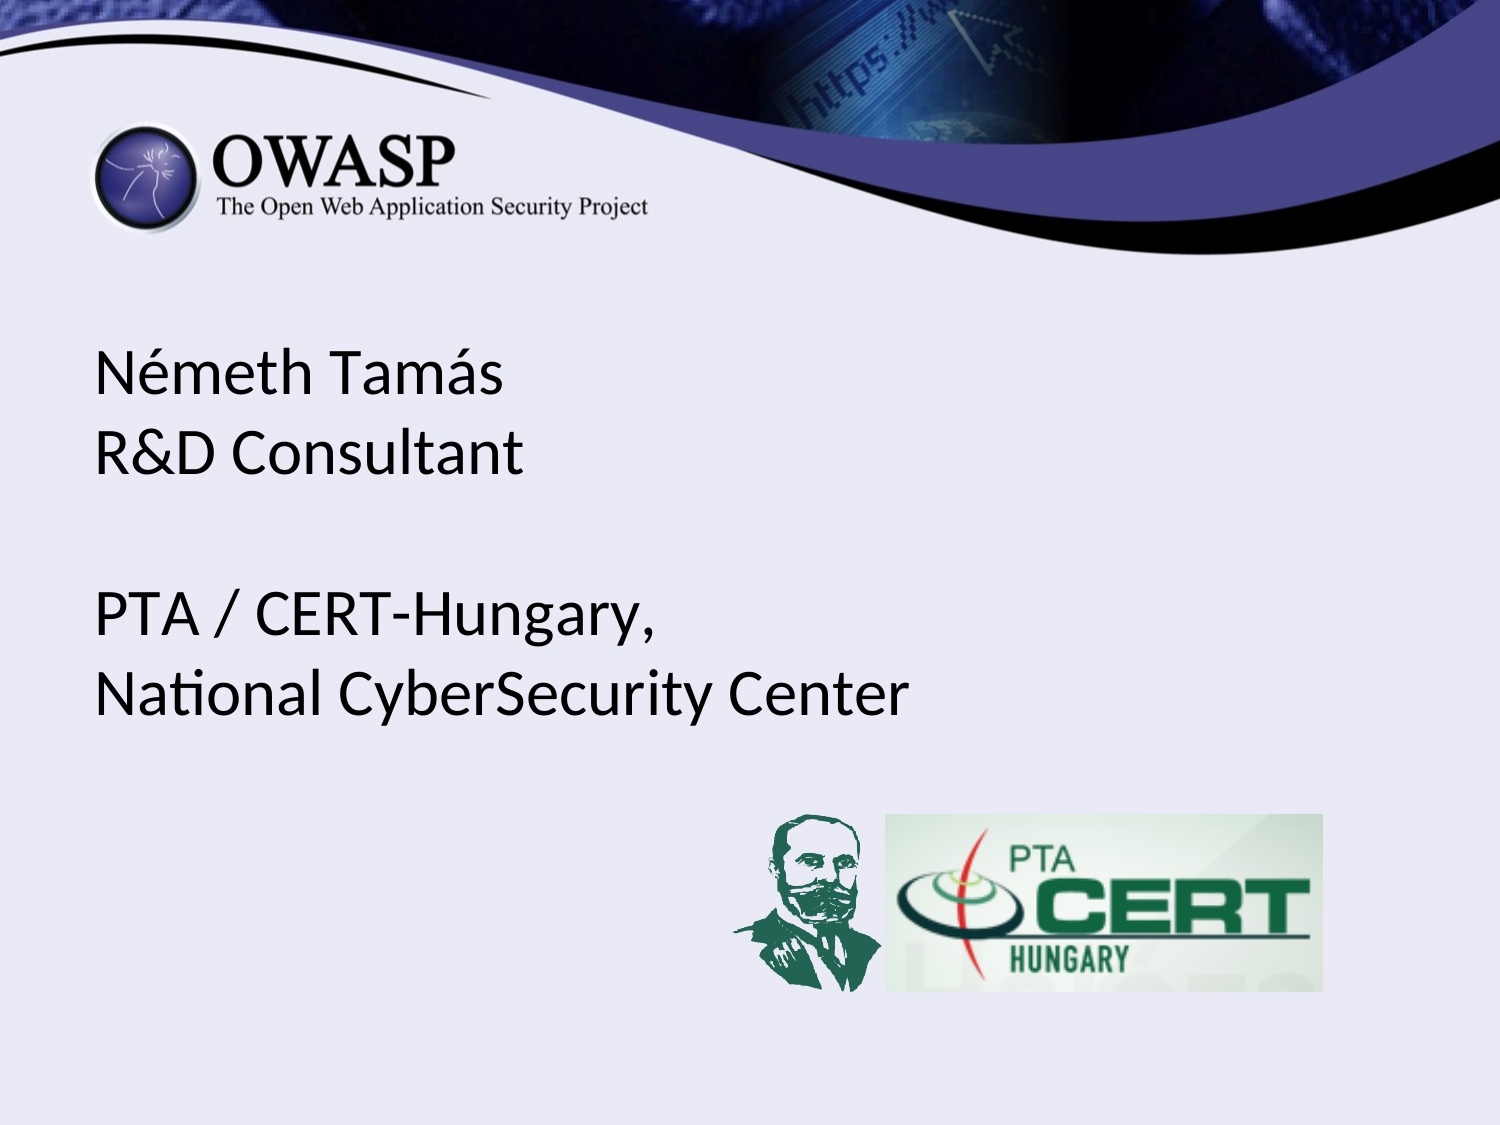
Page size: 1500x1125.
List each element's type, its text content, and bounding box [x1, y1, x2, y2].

picture [0, 0, 1500, 1125]
text_box Németh Tamás R&D Consultant PTA / CERT-Hungary, National CyberSecurity Center [79, 320, 1430, 1063]
